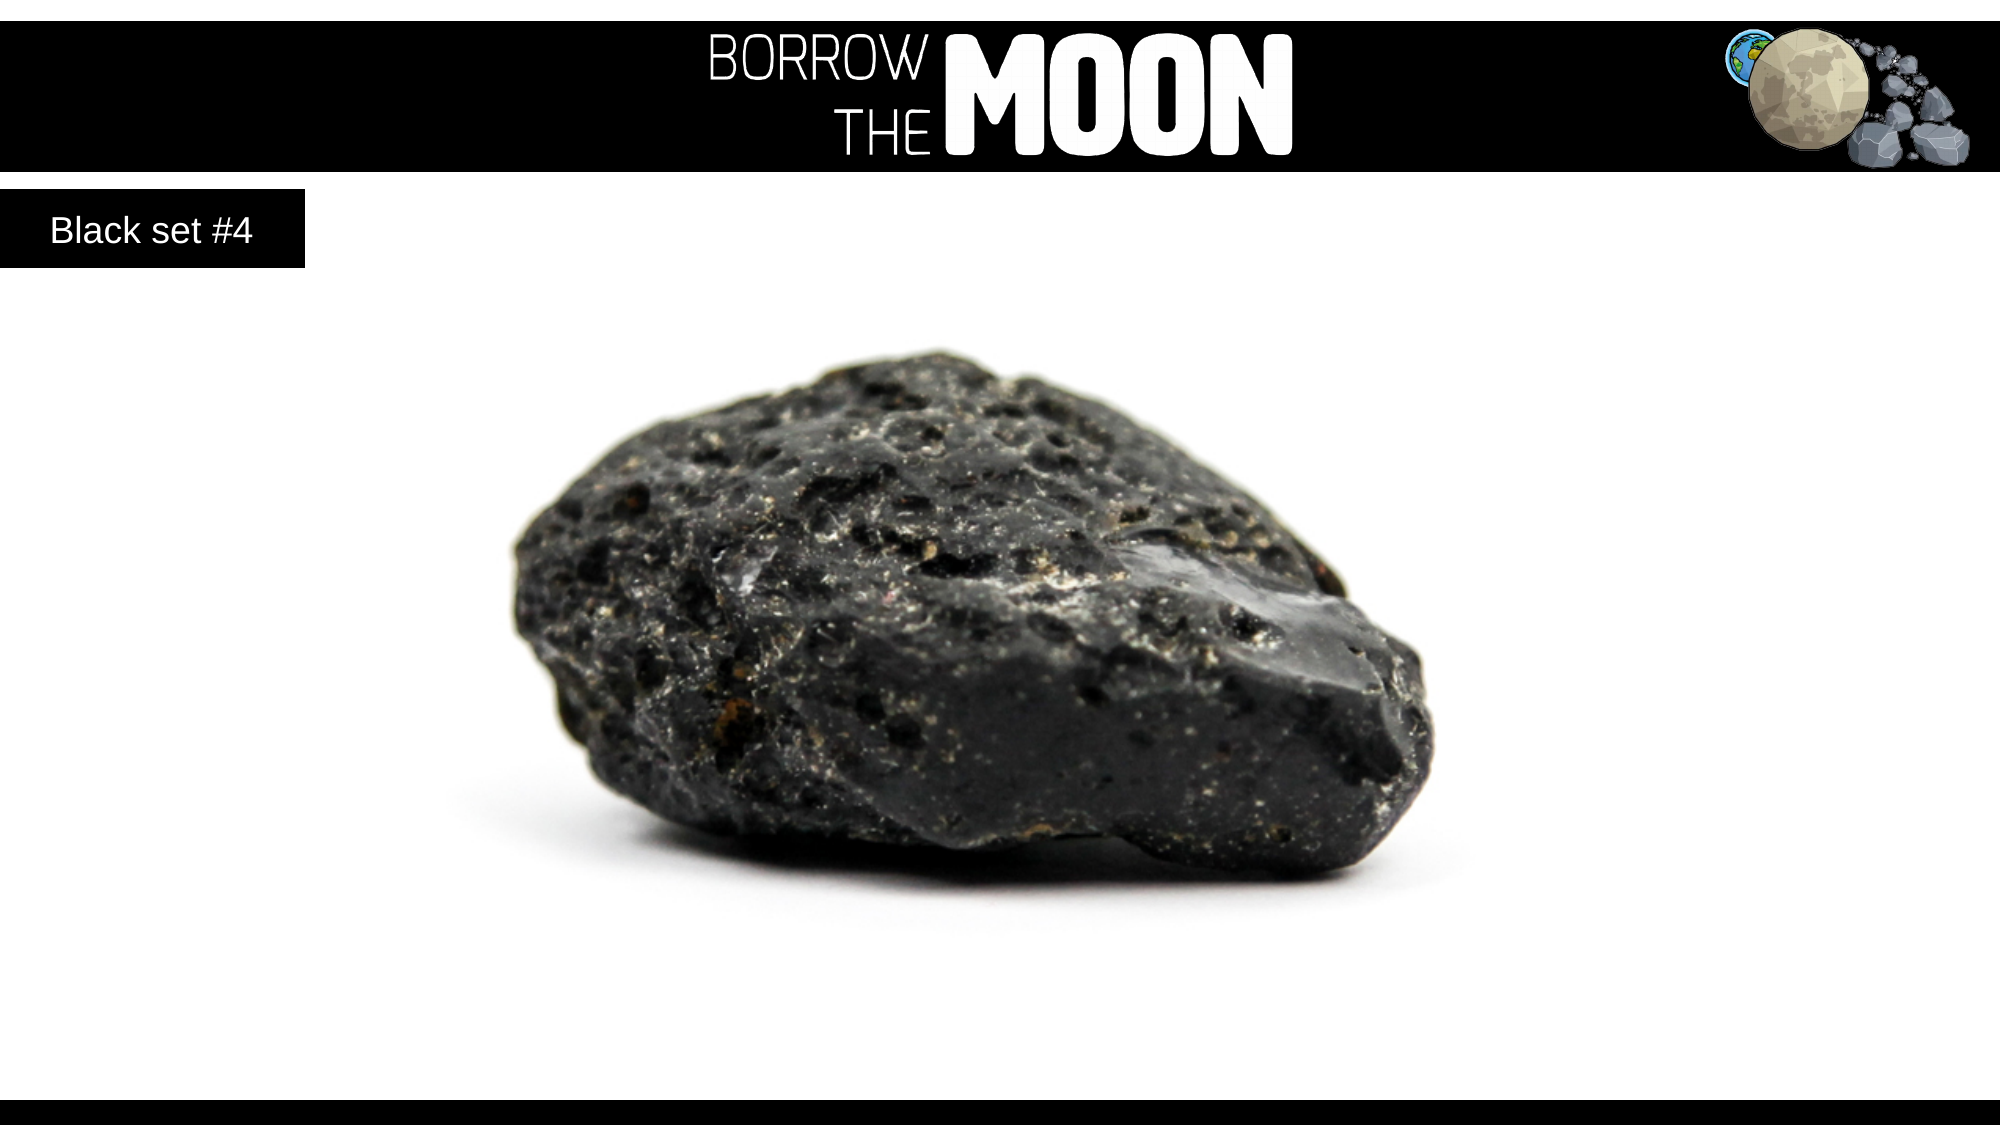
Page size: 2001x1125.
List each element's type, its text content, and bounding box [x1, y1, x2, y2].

picture [334, 189, 1666, 1077]
text_box Black set #4 [0, 189, 305, 268]
